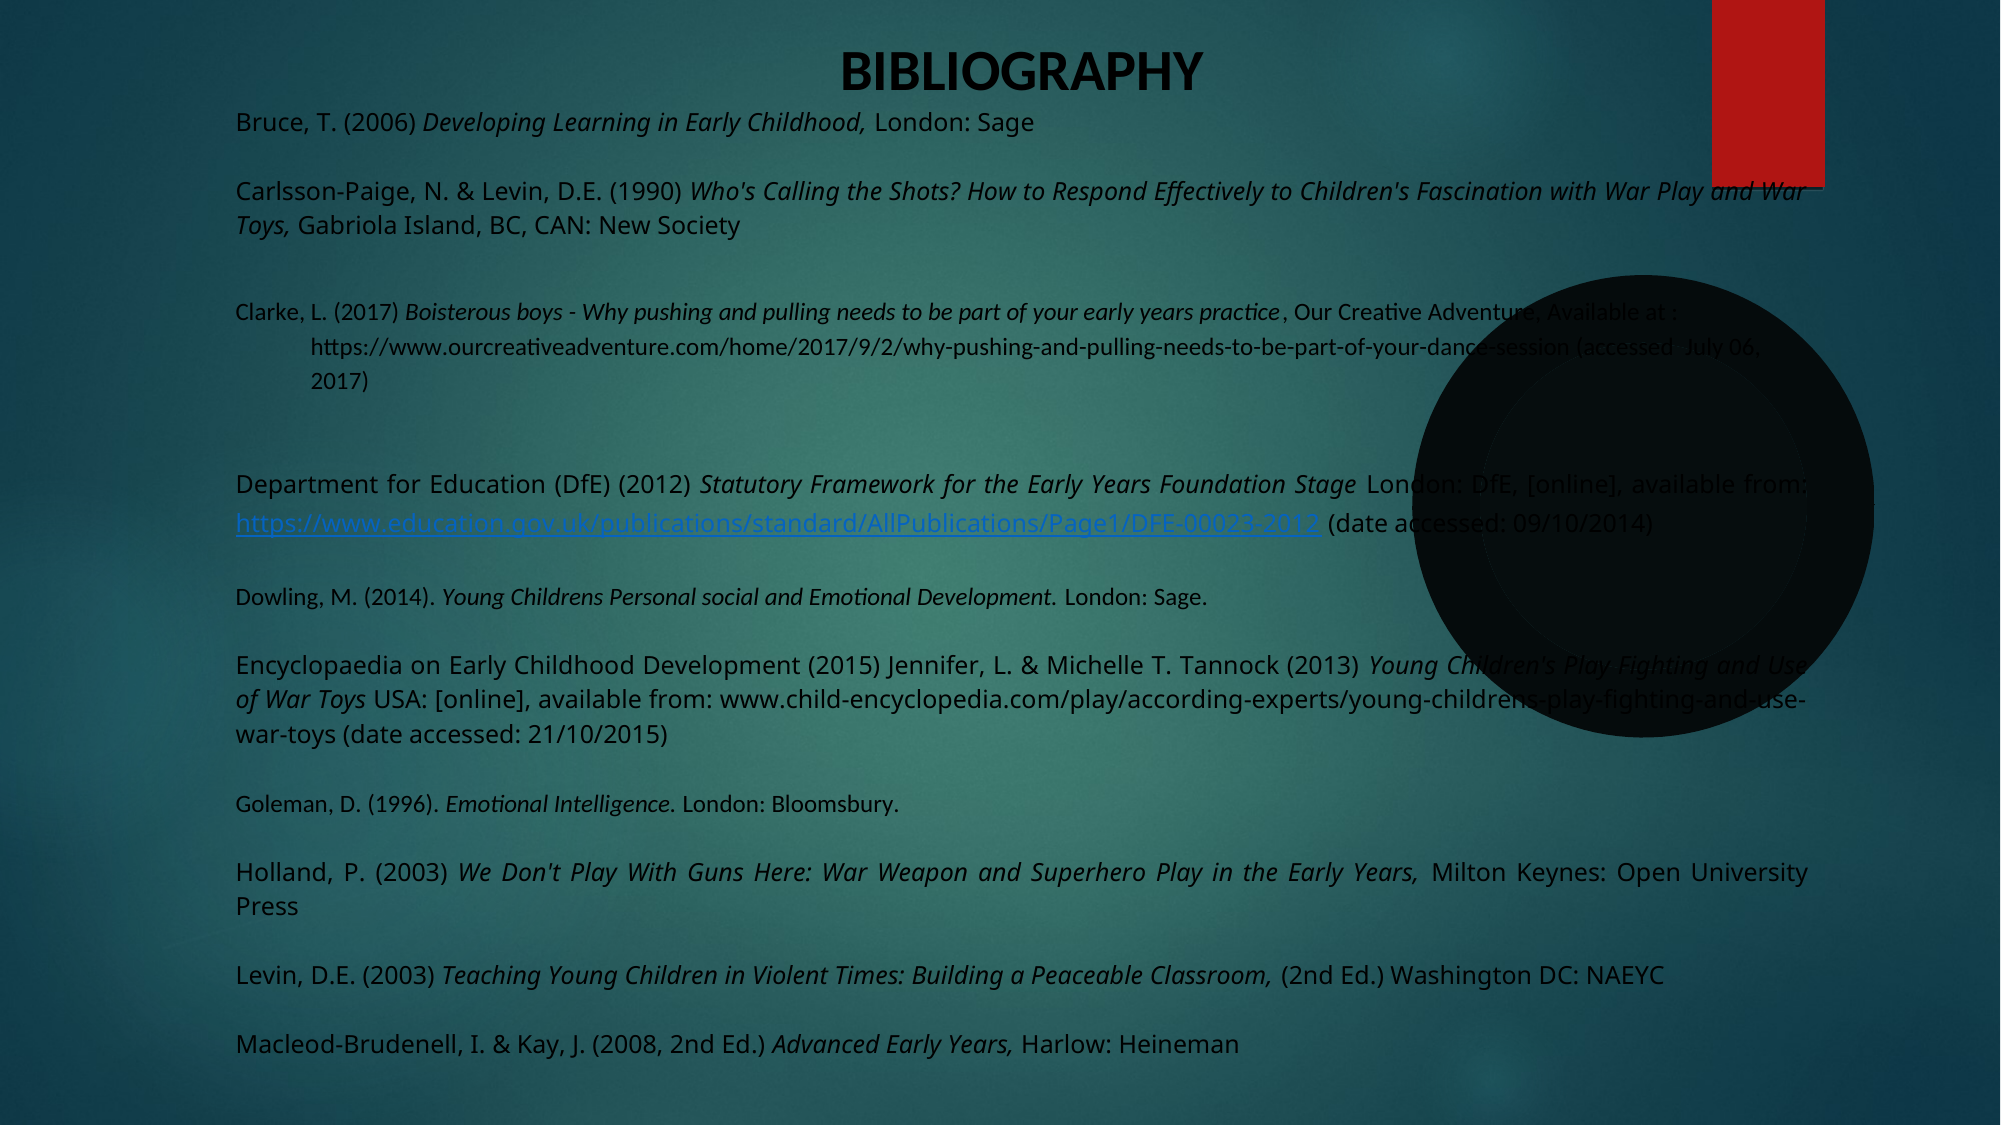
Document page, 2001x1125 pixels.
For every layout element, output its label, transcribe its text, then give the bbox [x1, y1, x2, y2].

text_box BIBLIOGRAPHY Bruce, T. (2006) Developing Learning in Early Childhood, London: Sage Carlsson-Paige, N. & Levin, D.E. (1990) Who's Calling the Shots? How to Respond Effectively to Children's Fascination with War Play and War Toys, Gabriola Island, BC, CAN: New Society Clarke, L. (2017) Boisterous boys - Why pushing and pulling needs to be part of your early years practice, Our Creative Adventure, Available at : https://www.ourcreativeadventure.com/home/2017/9/2/why-pushing-and-pulling-needs-to-be-part-of-your-dance-session (accessed July 06, 2017) Department for Education (DfE) (2012) Statutory Framework for the Early Years Foundation Stage London: DfE, [online], available from: https://www.education.gov.uk/publications/standard/AllPublications/Page1/DFE-00023-2012 (date accessed: 09/10/2014) Dowling, M. (2014). Young Childrens Personal social and Emotional Development. London: Sage. Encyclopaedia on Early Childhood Development (2015) Jennifer, L. & Michelle T. Tannock (2013) Young Children's Play Fighting and Use of War Toys USA: [online], available from: www.child-encyclopedia.com/play/according-experts/young-childrens-play-fighting-and-use-war-toys (date accessed: 21/10/2015) Goleman, D. (1996). Emotional Intelligence. London: Bloomsbury. Holland, P. (2003) We Don't Play With Guns Here: War Weapon and Superhero Play in the Early Years, Milton Keynes: Open University Press Levin, D.E. (2003) Teaching Young Children in Violent Times: Building a Peaceable Classroom, (2nd Ed.) Washington DC: NAEYC Macleod-Brudenell, I. & Kay, J. (2008, 2nd Ed.) Advanced Early Years, Harlow: Heineman [221, 25, 1824, 1066]
